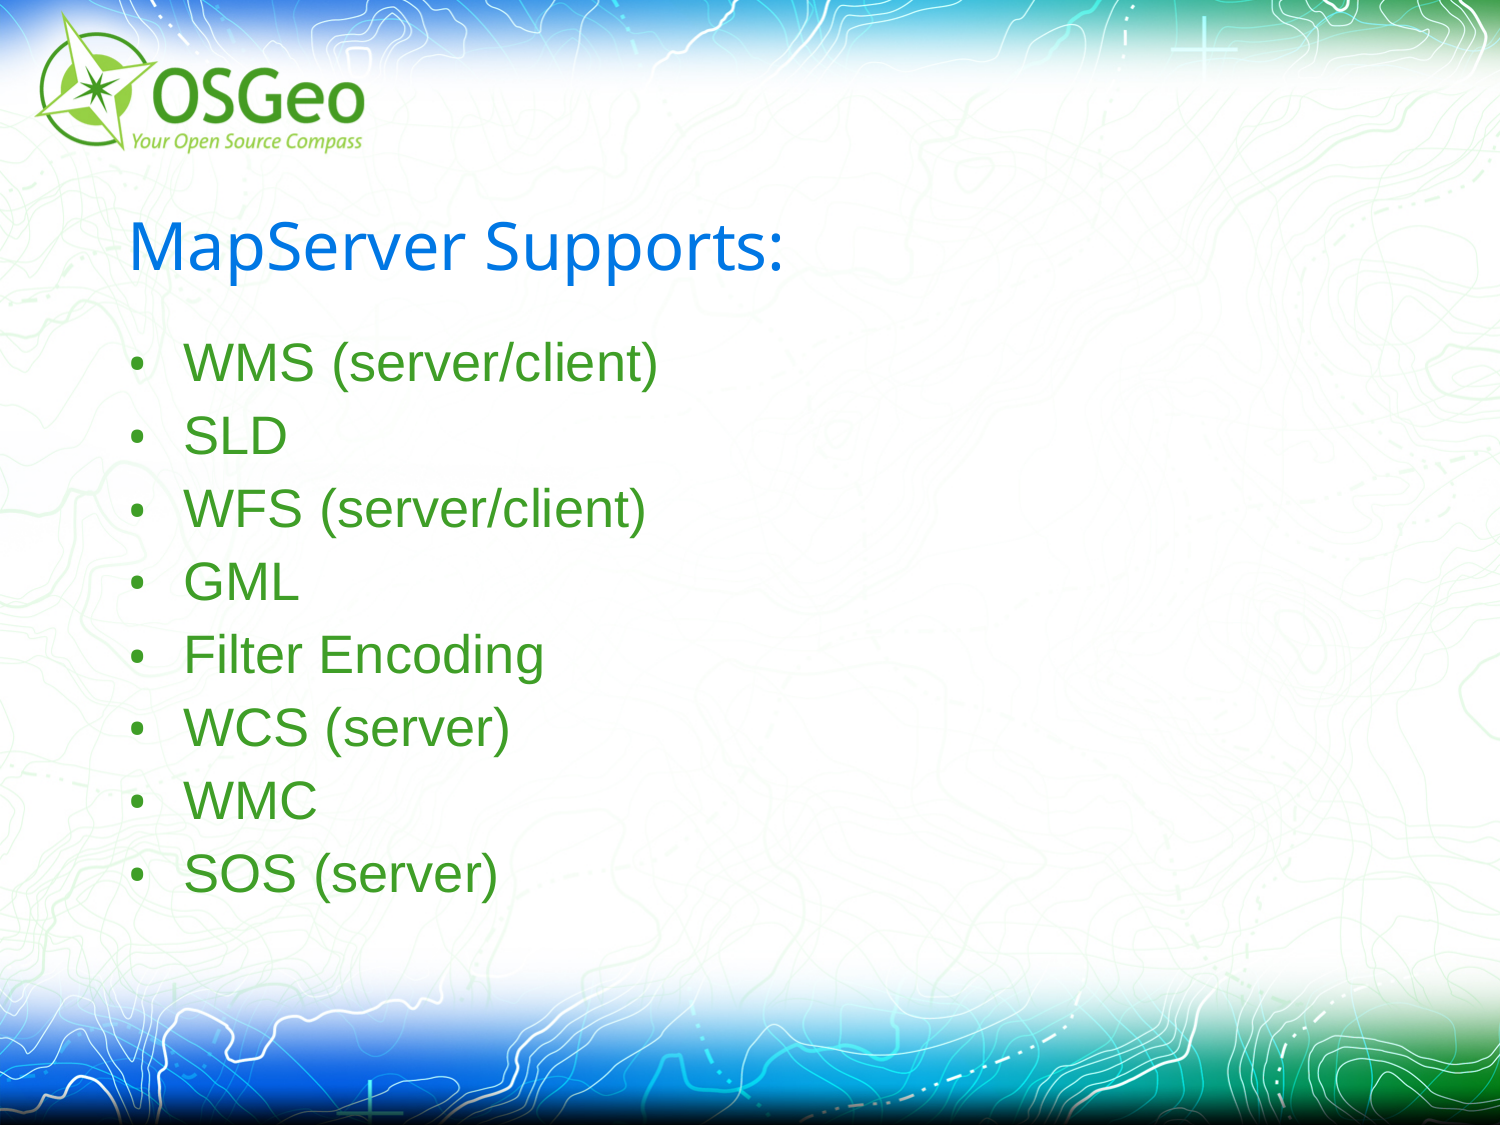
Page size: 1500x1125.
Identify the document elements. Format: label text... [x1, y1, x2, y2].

title MapServer Supports: [112, 187, 1388, 303]
list WMS (server/client) SLD WFS (server/client) GML Filter Encoding WCS (server) WMC SOS (server) [112, 324, 1388, 1015]
picture [0, 0, 1500, 1125]
